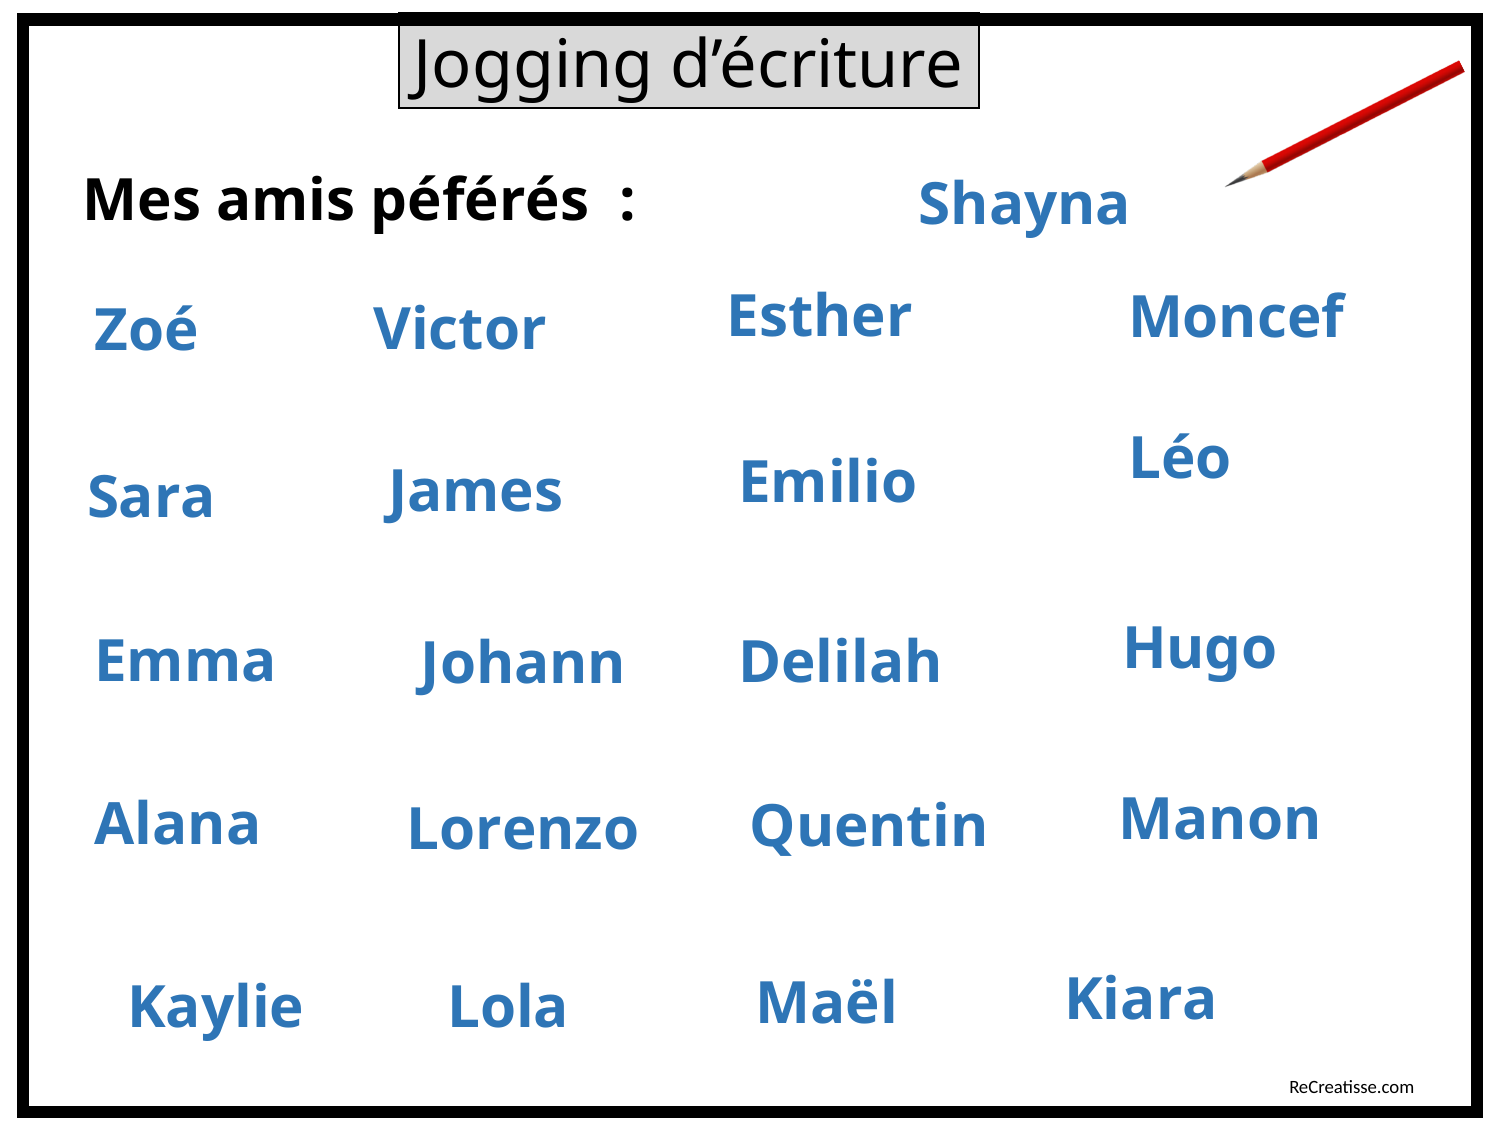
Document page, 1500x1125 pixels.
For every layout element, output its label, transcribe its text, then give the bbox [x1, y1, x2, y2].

text_box Kaylie [112, 962, 685, 1047]
text_box Lorenzo [392, 784, 965, 869]
text_box Lola [432, 961, 1005, 1046]
text_box Kiara [1049, 954, 1500, 1039]
text_box Emma [80, 615, 653, 700]
text_box Sara [72, 451, 645, 537]
text_box Zoé [80, 285, 653, 370]
text_box James [373, 446, 946, 531]
text_box Hugo [1107, 603, 1500, 688]
text_box Jogging d’écriture [399, 26, 979, 108]
text_box Mes amis péférés : [68, 155, 651, 310]
text_box Quentin [735, 781, 1308, 866]
text_box Alana [80, 779, 653, 864]
text_box Delilah [723, 617, 1296, 702]
text_box Shayna [904, 159, 1477, 244]
text_box Manon [1103, 773, 1500, 858]
text_box Léo [1113, 413, 1500, 498]
text_box Emilio [723, 437, 1296, 522]
text_box Victor [359, 284, 932, 369]
text_box Esther [712, 271, 1285, 356]
text_box Johann [406, 618, 979, 703]
text_box ReCreatisse.com [1274, 1068, 1430, 1105]
text_box Maël [741, 958, 1314, 1043]
picture [1243, 51, 1470, 159]
text_box Moncef [1113, 272, 1500, 357]
